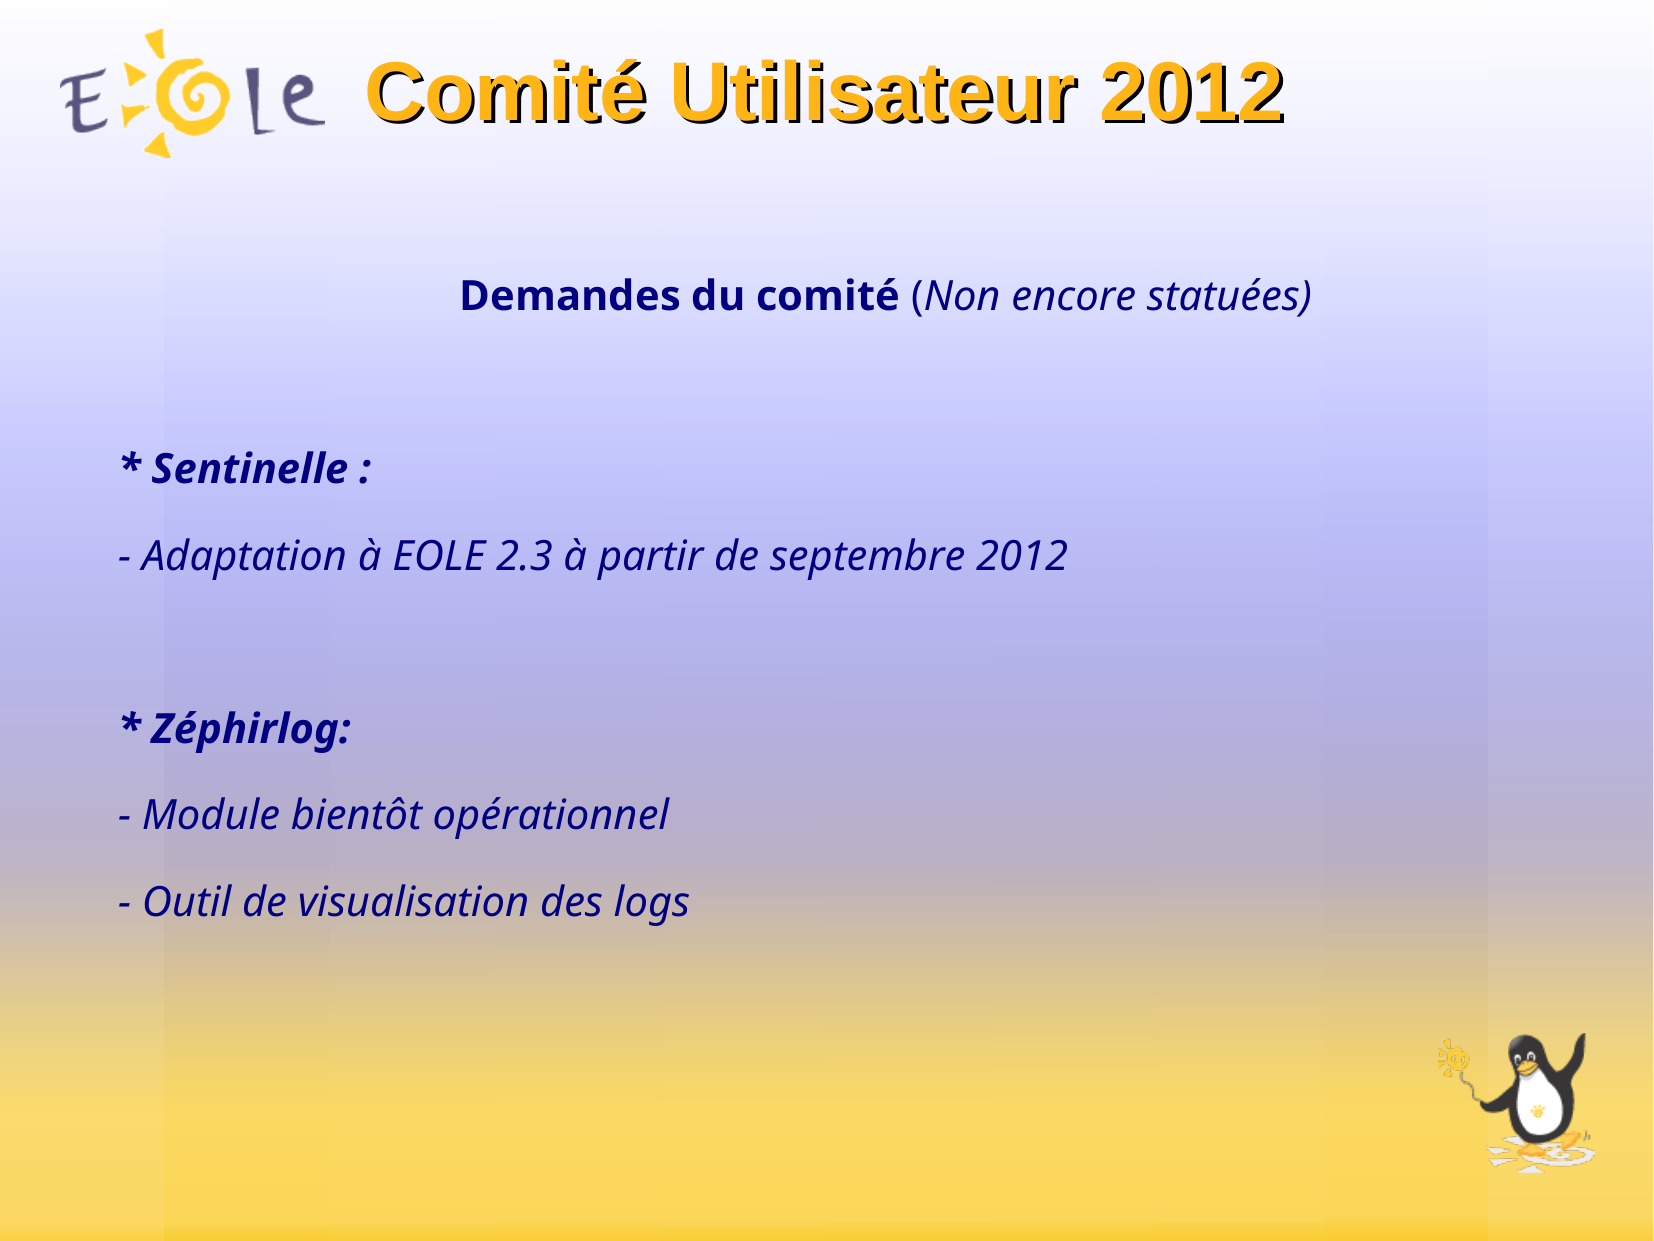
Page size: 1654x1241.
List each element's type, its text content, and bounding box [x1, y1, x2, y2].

picture [0, 0, 1654, 1241]
title Comité Utilisateur 2012 [80, 27, 1569, 156]
list Demandes du comité (Non encore statuées) * Sentinelle : - Adaptation à EOLE 2.3 à partir de septembre 2012 * Zéphirlog: - Module bientôt opérationnel - Outil de visualisation des logs Voir présentation spécifique pour les adaptations déjà réalisées [118, 265, 1654, 1226]
